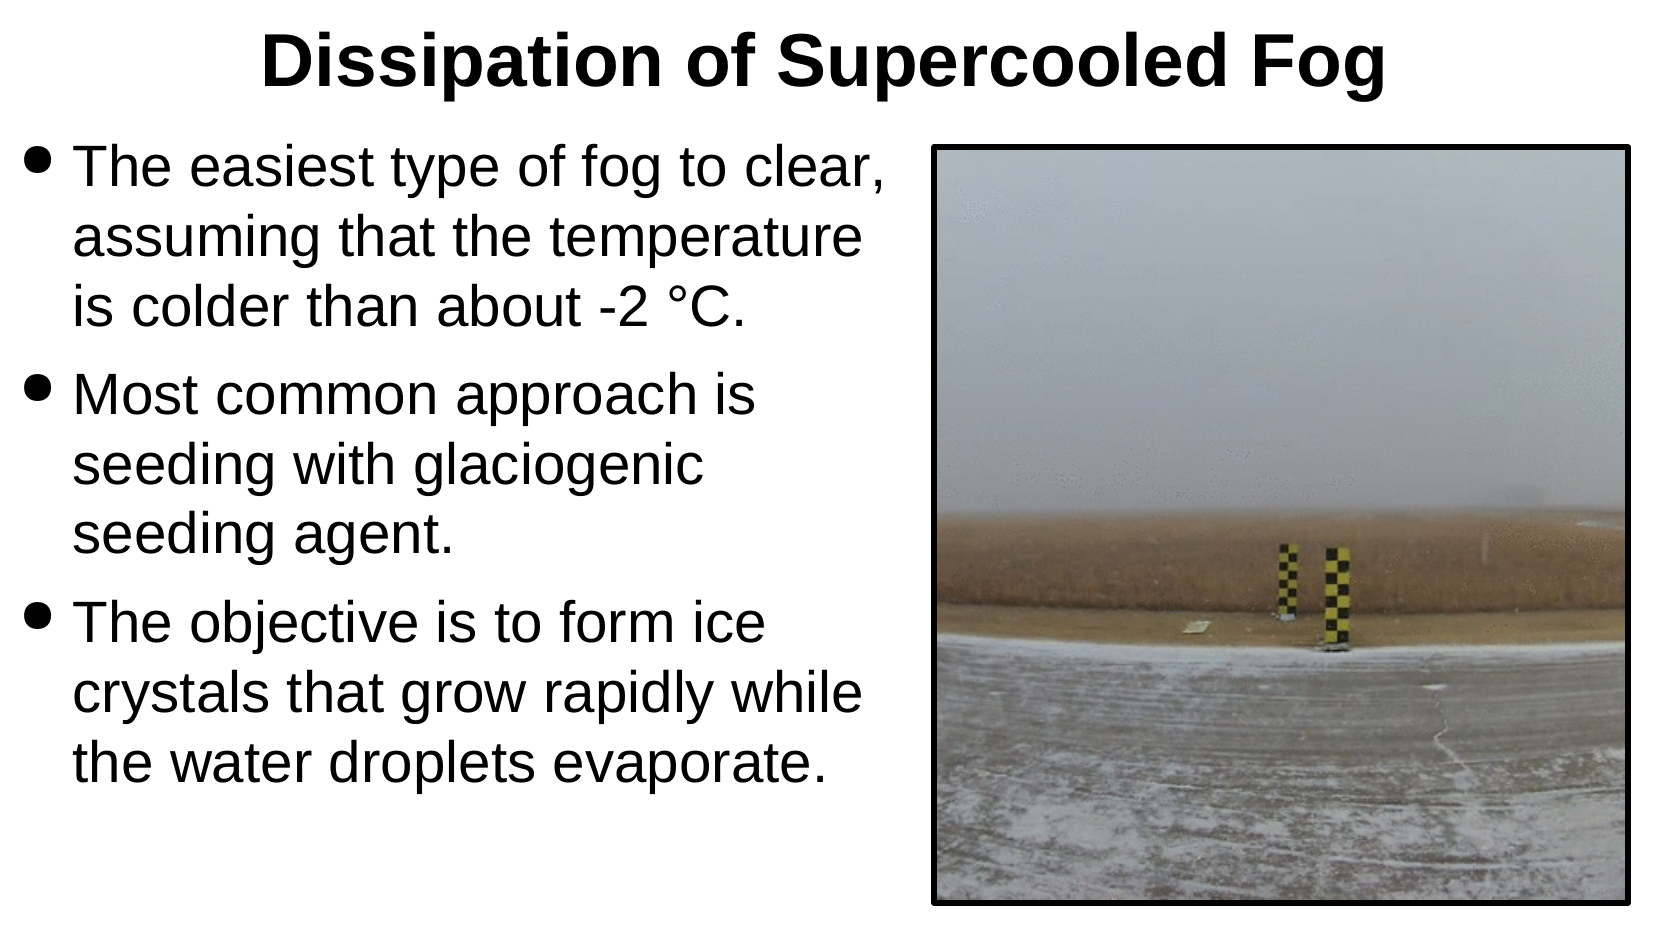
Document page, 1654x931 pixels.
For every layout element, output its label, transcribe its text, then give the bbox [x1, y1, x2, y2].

title Dissipation of Supercooled Fog [0, 5, 1654, 107]
text_box The easiest type of fog to clear, assuming that the temperature is colder than about -2 °C. Most common approach is seeding with glaciogenic seeding agent. The objective is to form ice crystals that grow rapidly while the water droplets evaporate. [4, 120, 938, 802]
picture [937, 150, 1625, 901]
